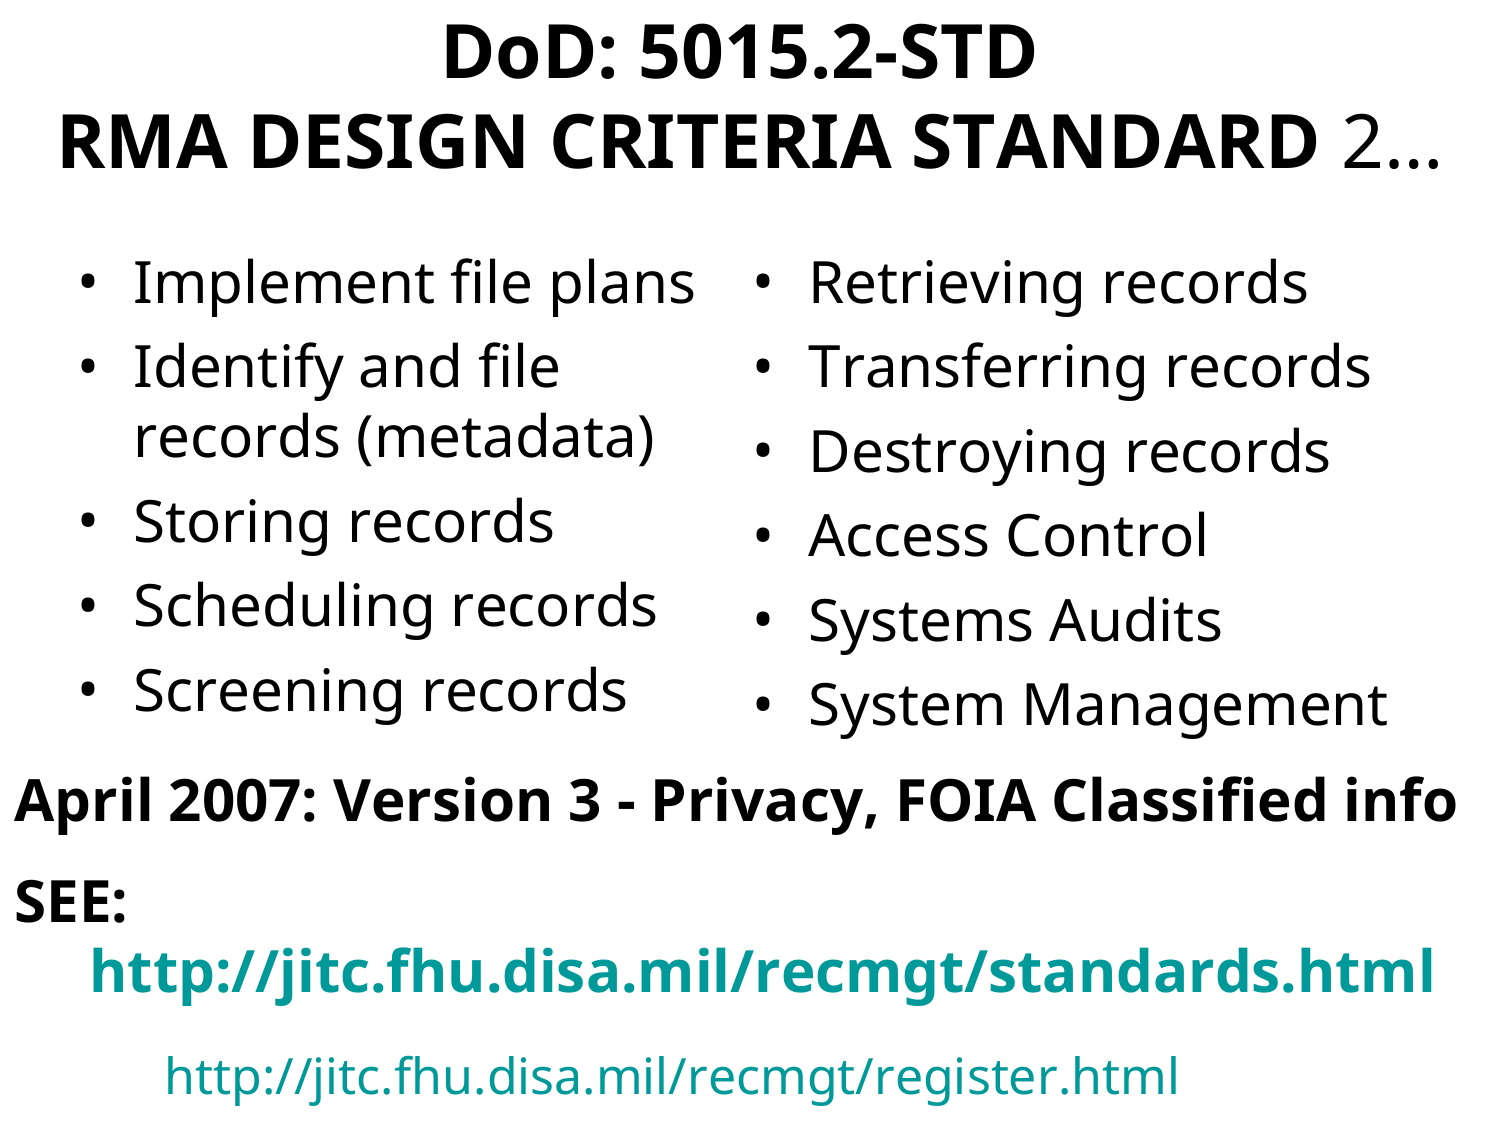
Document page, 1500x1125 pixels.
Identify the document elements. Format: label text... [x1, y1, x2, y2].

title DoD: 5015.2-STD RMA DESIGN CRITERIA STANDARD 2… [0, 0, 1500, 192]
text_box April 2007: Version 3 - Privacy, FOIA Classified info SEE: http://jitc.fhu.disa.mil/recmgt/standards.html http://jitc.fhu.disa.mil/recmgt/register.html http://toolkit.archives.gov/ [0, 754, 1500, 1125]
list Retrieving records Transferring records Destroying records Access Control Systems Audits System Management [737, 237, 1426, 754]
list Implement file plans Identify and file records (metadata) Storing records Scheduling records Screening records [62, 237, 737, 754]
